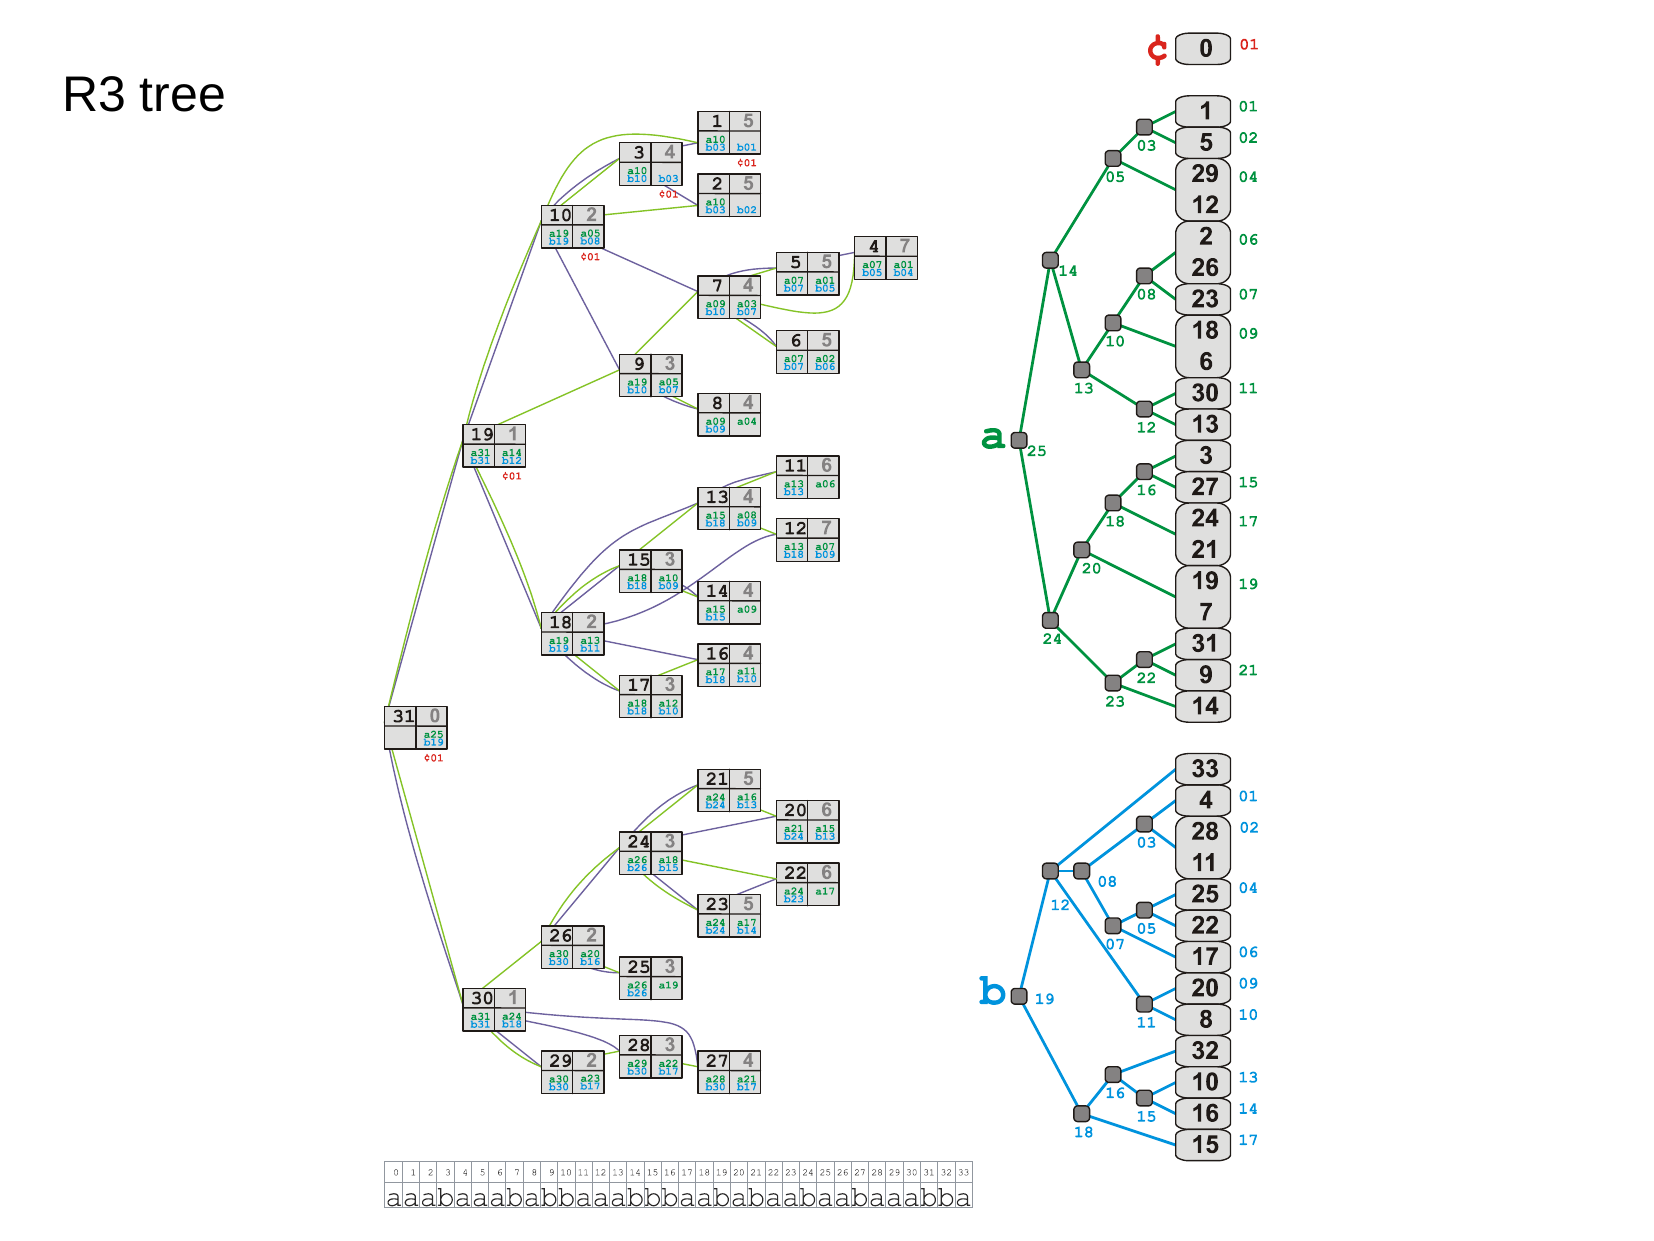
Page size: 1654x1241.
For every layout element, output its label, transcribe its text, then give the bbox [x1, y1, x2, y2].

picture [383, 32, 1270, 1208]
text_box R3 tree [59, 59, 266, 130]
